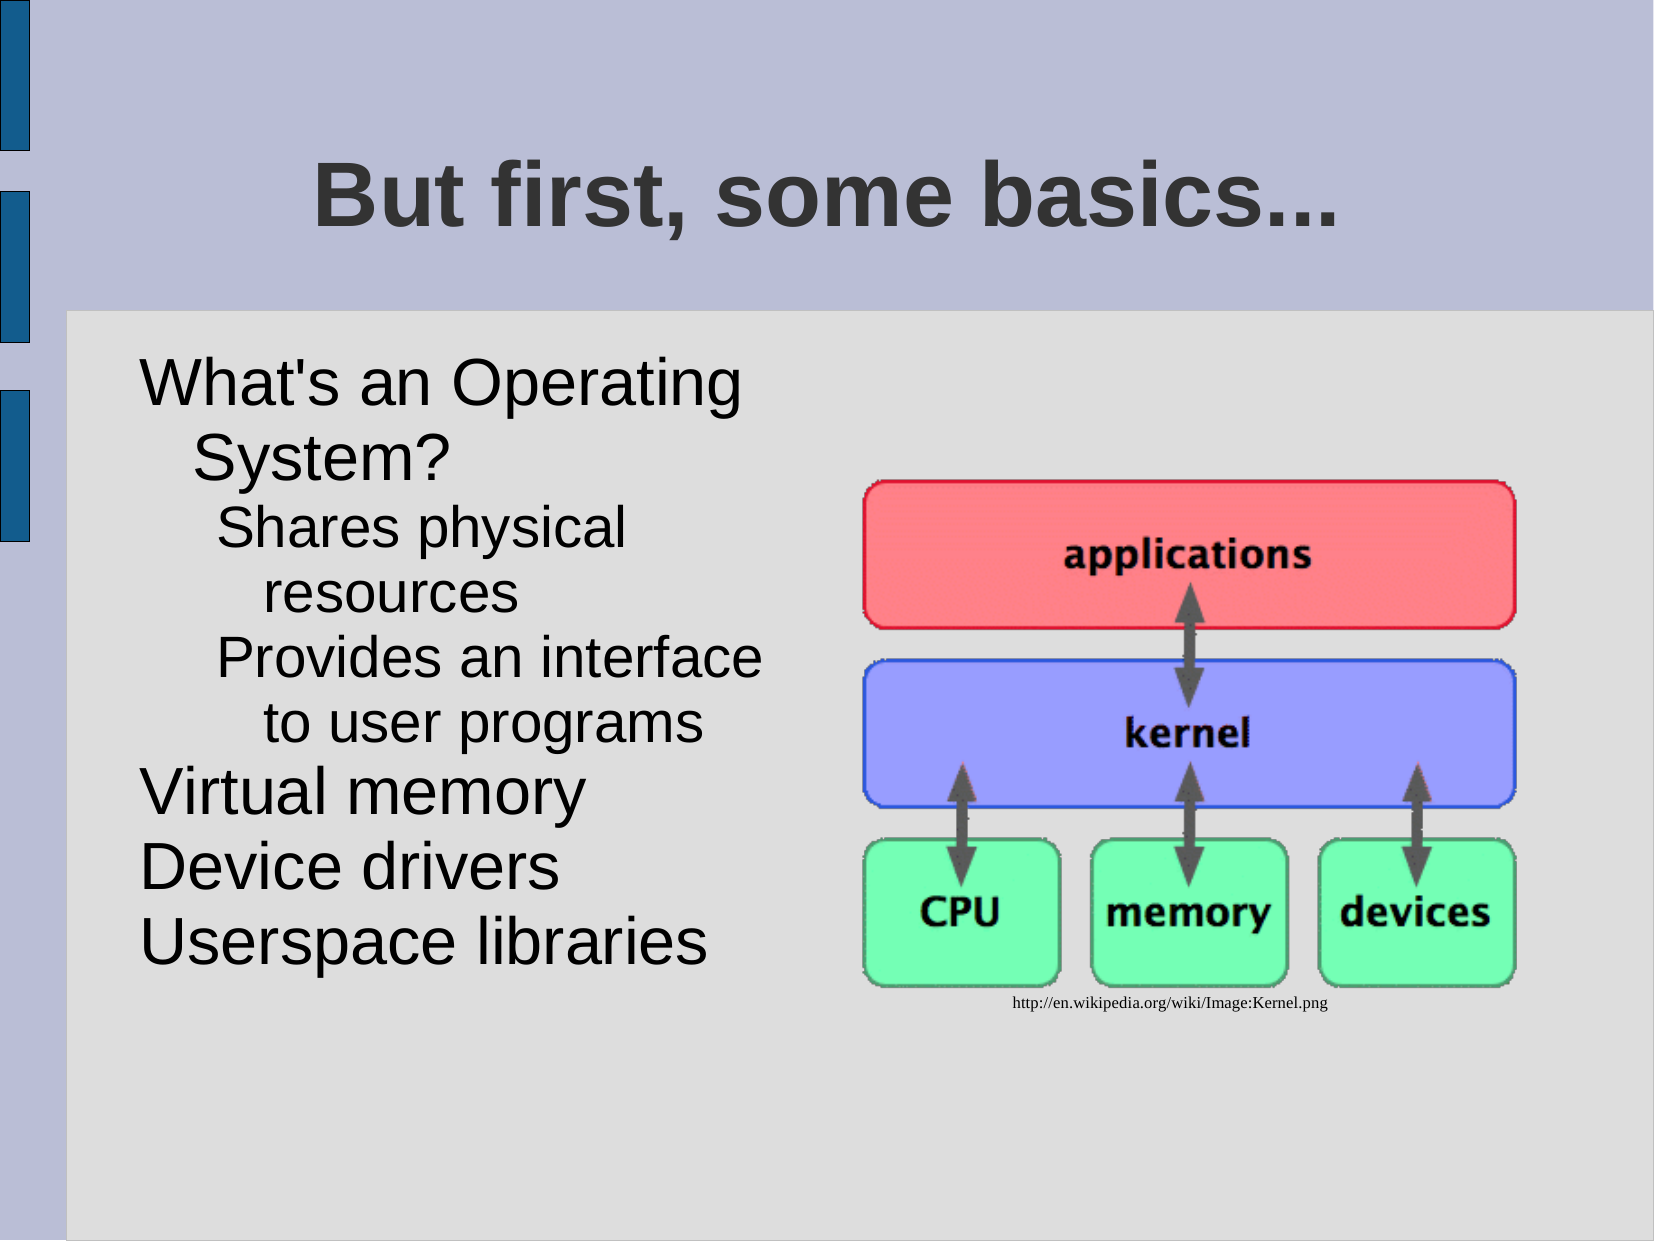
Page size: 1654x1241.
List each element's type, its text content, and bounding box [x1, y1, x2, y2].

text_box http://en.wikipedia.org/wiki/Image:Kernel.png [1012, 993, 1351, 1051]
list What's an Operating System? Shares physical resources Provides an interface to user programs Virtual memory Device drivers Userspace libraries [121, 344, 811, 1127]
picture [845, 462, 1535, 1008]
title But first, some basics... [121, 91, 1534, 299]
